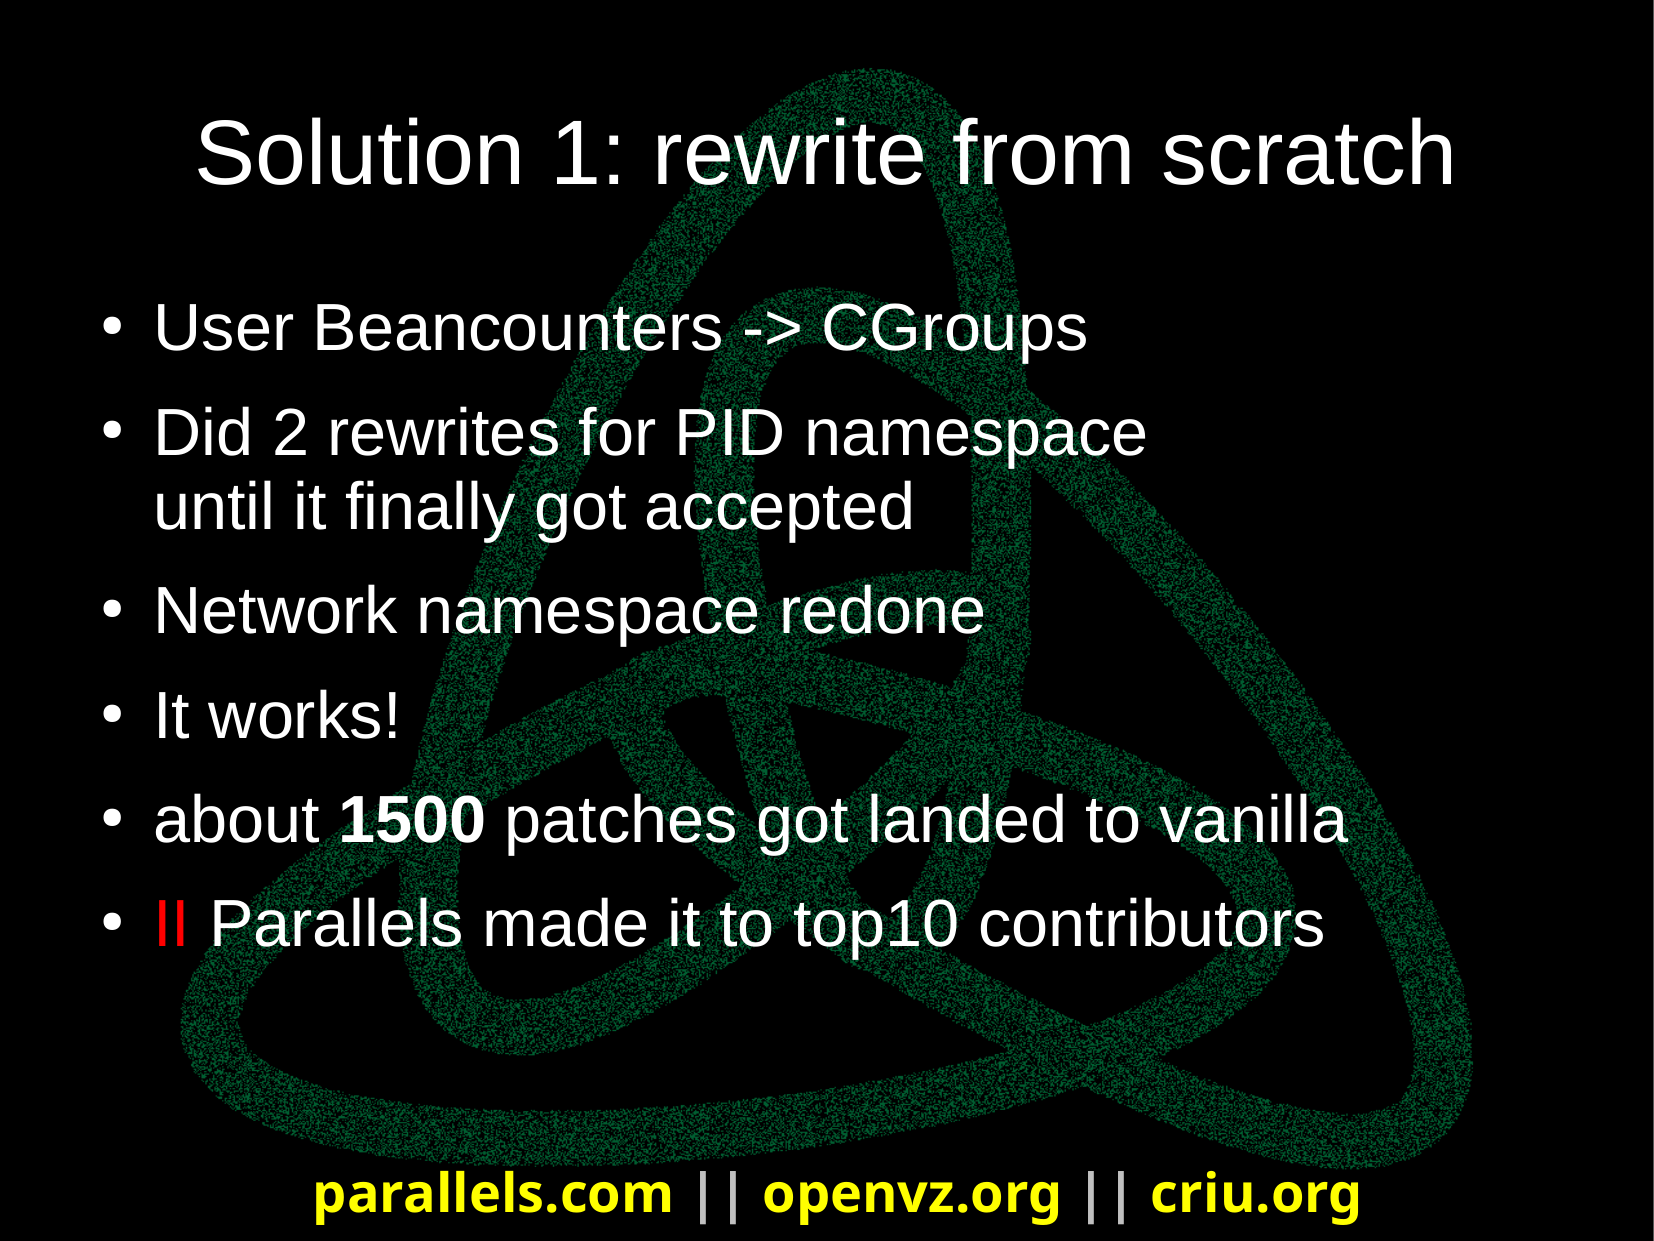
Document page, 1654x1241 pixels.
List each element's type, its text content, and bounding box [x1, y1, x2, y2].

picture [0, 0, 1654, 1241]
title Solution 1: rewrite from scratch [82, 49, 1571, 257]
list User Beancounters -> CGroups Did 2 rewrites for PID namespace until it finally got accepted Network namespace redone It works! about 1500 patches got landed to vanilla II Parallels made it to top10 contributors [82, 290, 1538, 1010]
